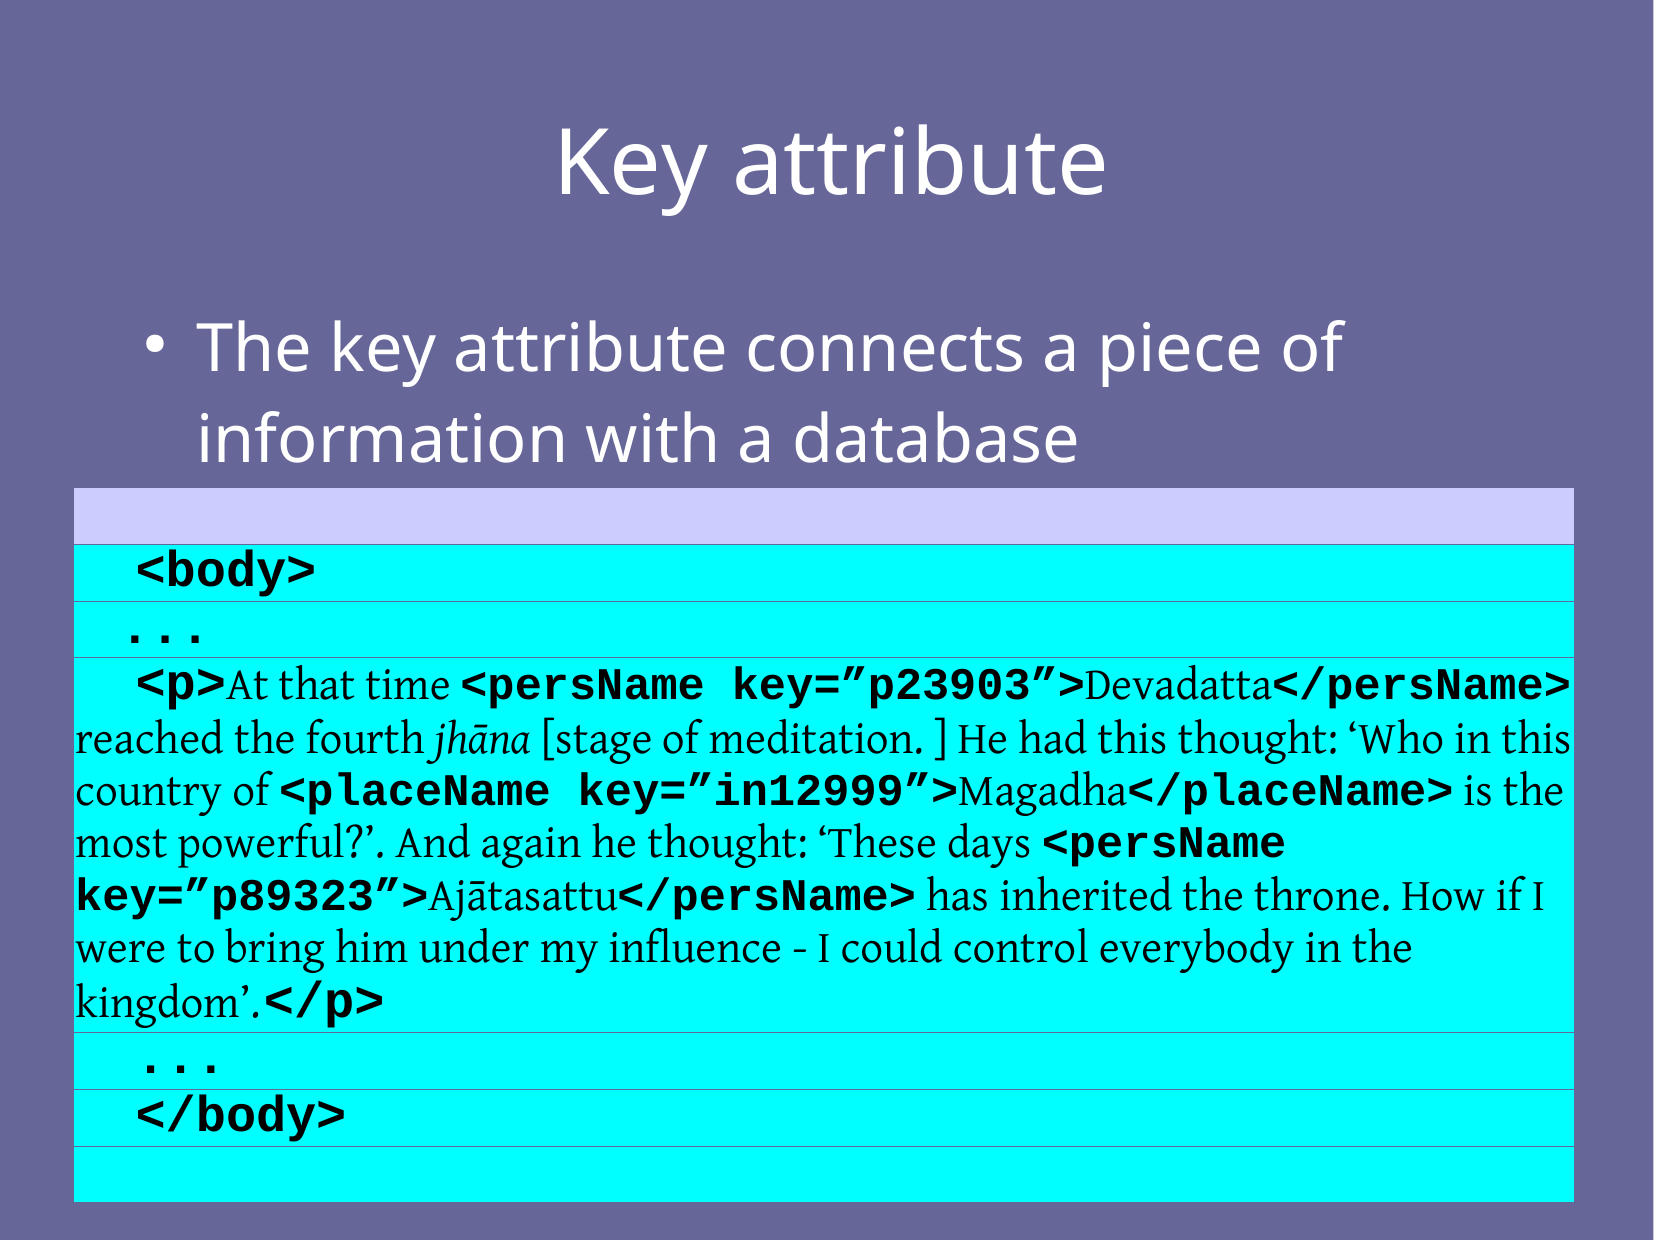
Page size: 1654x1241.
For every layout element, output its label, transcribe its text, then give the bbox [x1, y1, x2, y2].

title Key attribute [125, 55, 1538, 263]
chart [74, 487, 1575, 1223]
list The key attribute connects a piece of information with a database [125, 300, 1538, 487]
